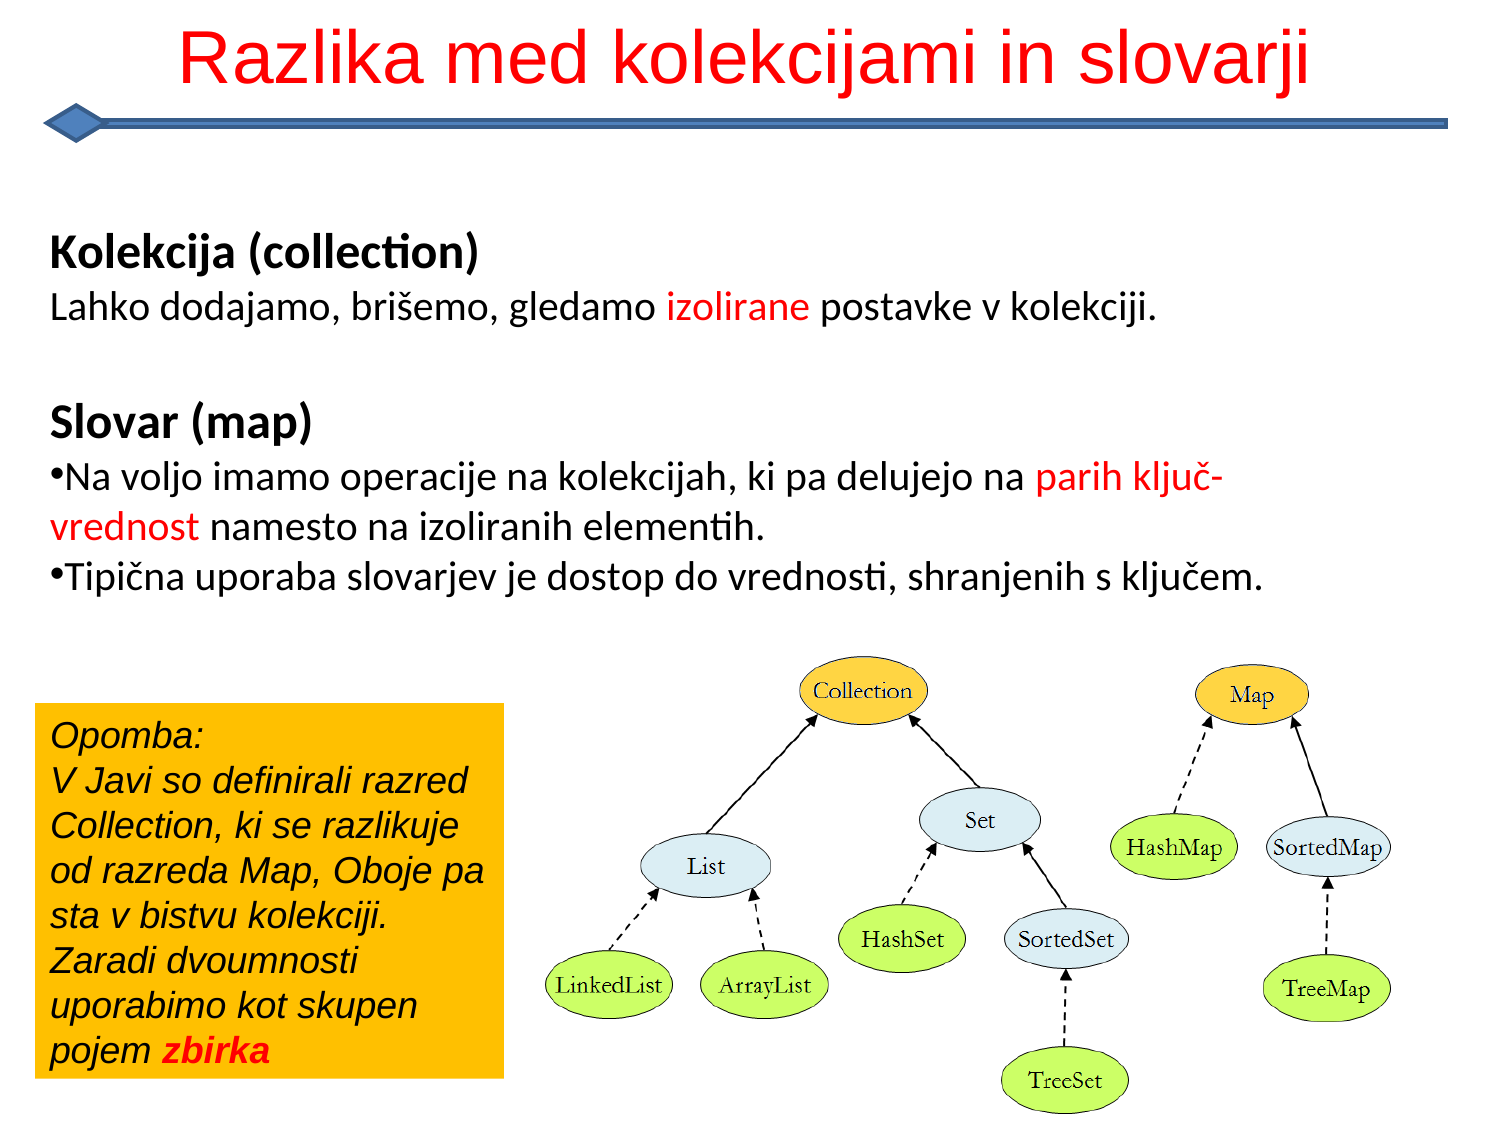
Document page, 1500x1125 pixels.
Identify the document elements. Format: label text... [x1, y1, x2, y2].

picture [539, 638, 1394, 1125]
text_box Opomba: V Javi so definirali razred Collection, ki se razlikuje od razreda Map, Oboje pa sta v bistvu kolekciji. Zaradi dvoumnosti uporabimo kot skupen pojem zbirka [35, 703, 504, 1079]
text_box Kolekcija (collection) Lahko dodajamo, brišemo, gledamo izolirane postavke v kolekciji. Slovar (map) Na voljo imamo operacije na kolekcijah, ki pa delujejo na parih ključ-vrednost namesto na izoliranih elementih. Tipična uporaba slovarjev je dostop do vrednosti, shranjenih s ključem. [35, 210, 1383, 607]
title Razlika med kolekcijami in slovarji [70, 0, 1421, 108]
